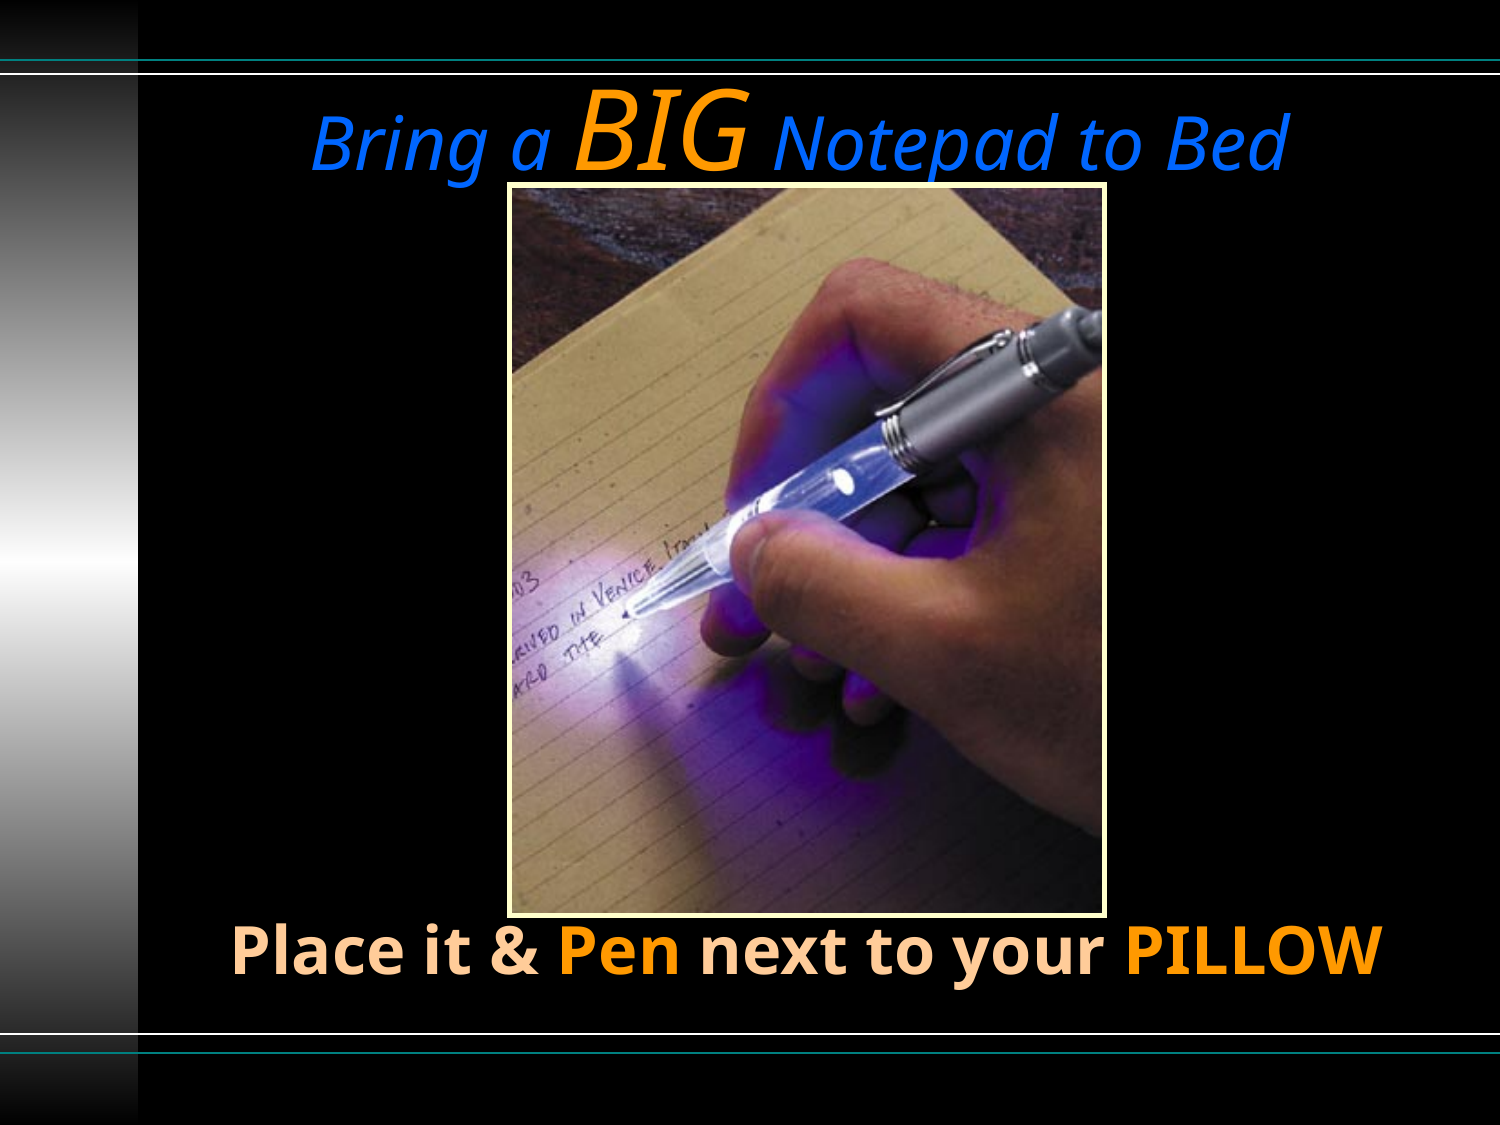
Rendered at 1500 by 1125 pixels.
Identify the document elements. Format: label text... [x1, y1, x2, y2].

picture [512, 187, 1102, 913]
title Bring a BIG Notepad to Bed [162, 62, 1438, 188]
subtitle Place it & Pen next to your PILLOW [149, 900, 1463, 988]
